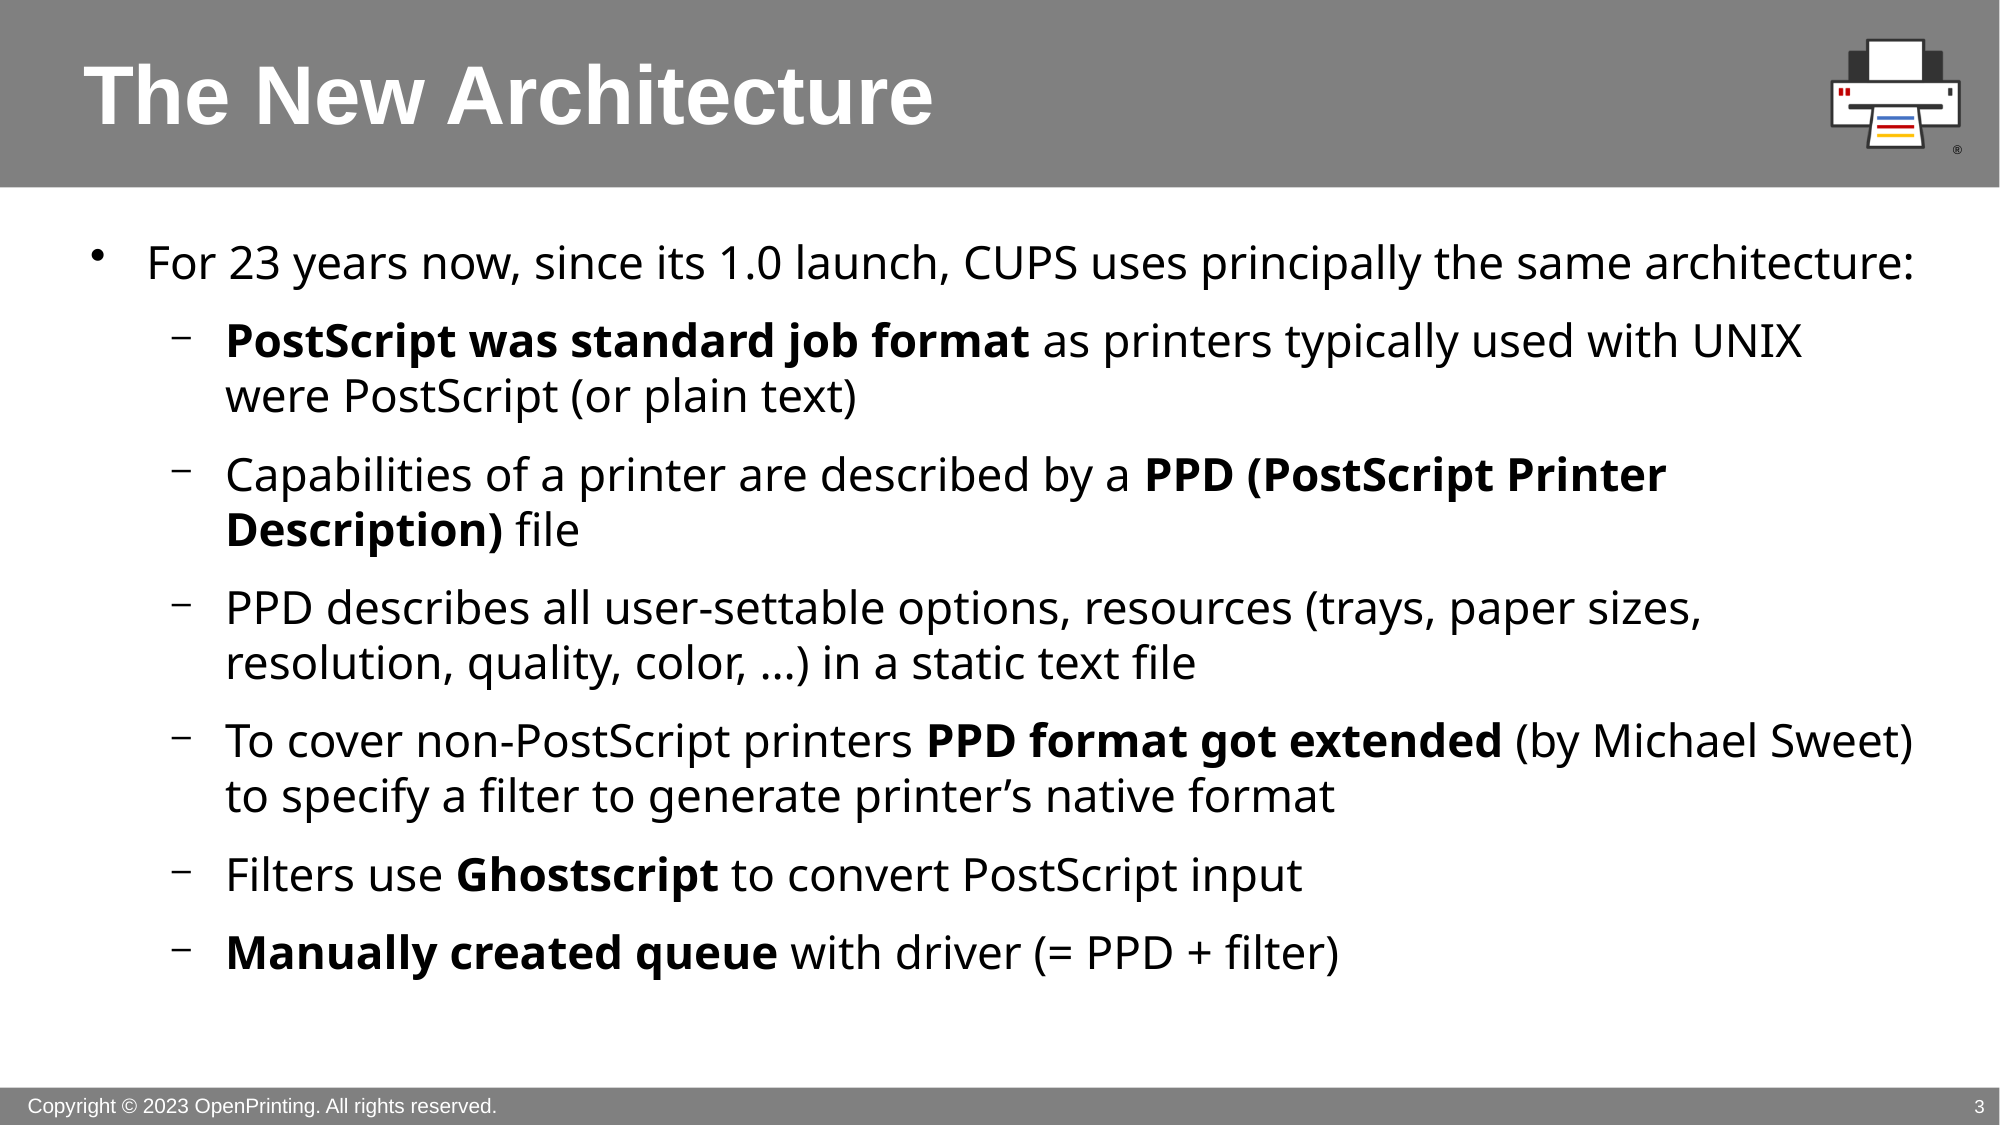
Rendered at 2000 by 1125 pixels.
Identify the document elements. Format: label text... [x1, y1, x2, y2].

picture [1825, 33, 1966, 154]
title The New Architecture [75, 7, 1786, 175]
list For 23 years now, since its 1.0 launch, CUPS uses principally the same architecture: PostScript was standard job format as printers typically used with UNIX were PostScript (or plain text) Capabilities of a printer are described by a PPD (PostScript Printer Description) file PPD describes all user-settable options, resources (trays, paper sizes, resolution, quality, color, …) in a static text file To cover non-PostScript printers PPD format got extended (by Michael Sweet) to specify a filter to generate printer’s native format Filters use Ghostscript to convert PostScript input Manually created queue with driver (= PPD + filter) [75, 224, 1936, 1067]
